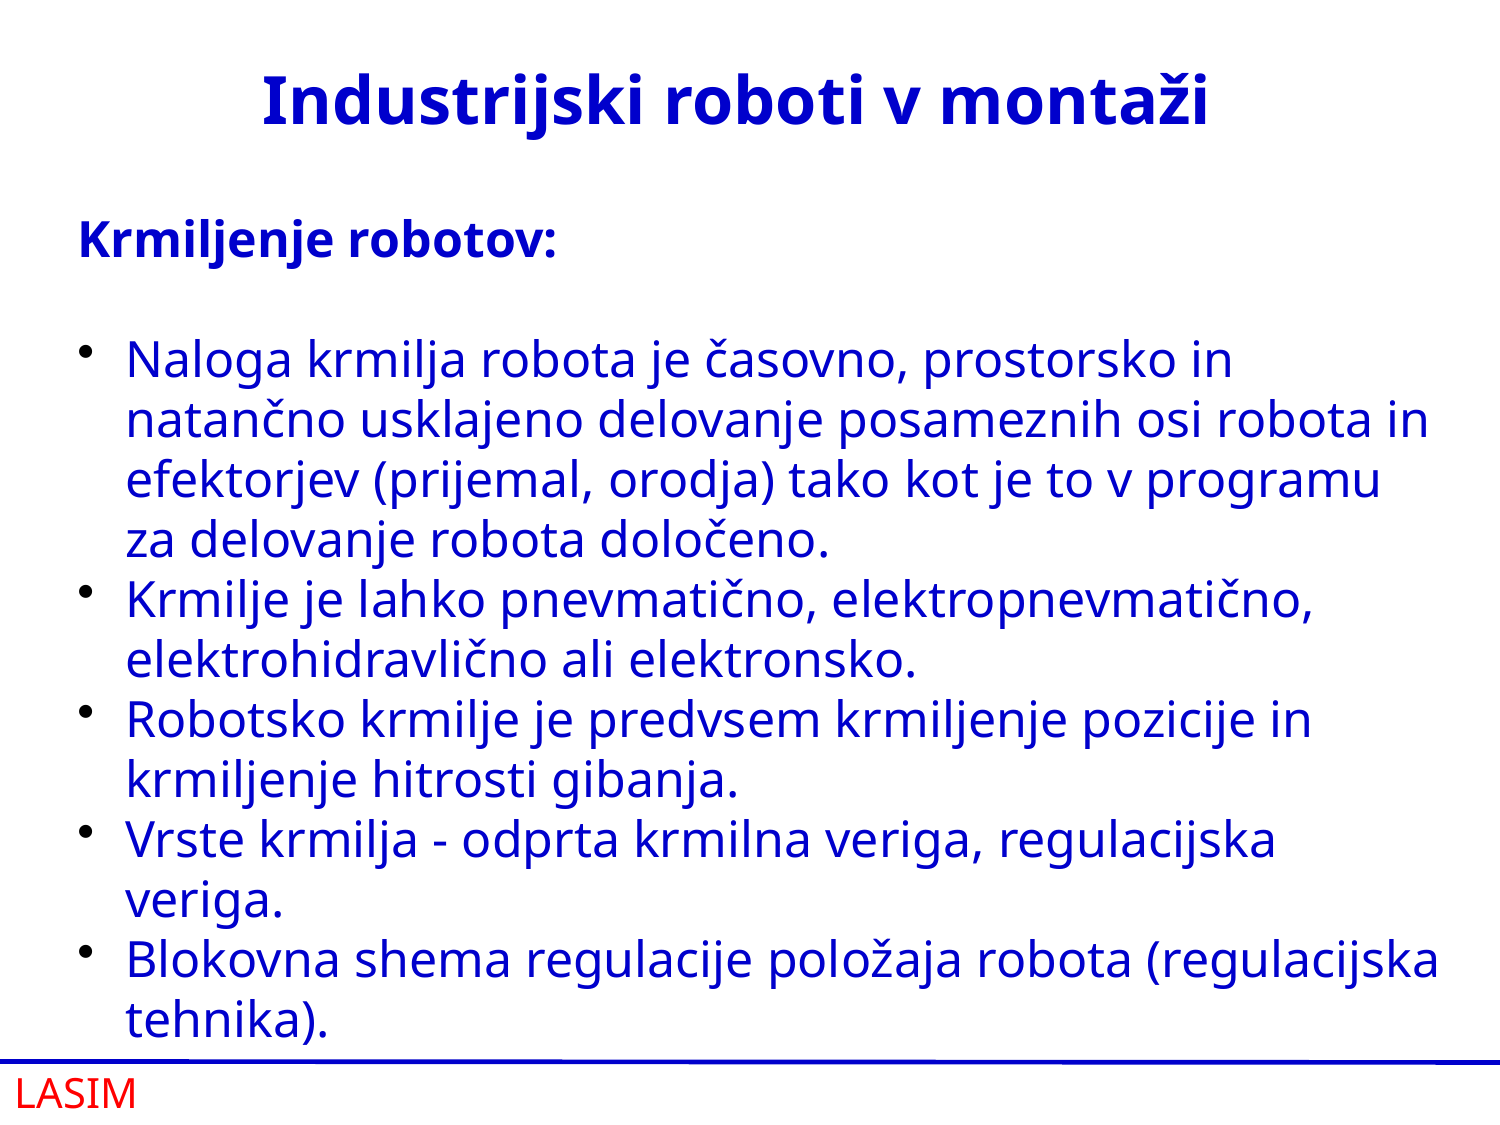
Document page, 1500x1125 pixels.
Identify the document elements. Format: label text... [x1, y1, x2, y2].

text_box Krmiljenje robotov: Naloga krmilja robota je časovno, prostorsko in natančno usklajeno delovanje posameznih osi robota in efektorjev (prijemal, orodja) tako kot je to v programu za delovanje robota določeno. Krmilje je lahko pnevmatično, elektropnevmatično, elektrohidravlično ali elektronsko. Robotsko krmilje je predvsem krmiljenje pozicije in krmiljenje hitrosti gibanja. Vrste krmilja - odprta krmilna veriga, regulacijska veriga. Blokovna shema regulacije položaja robota (regulacijska tehnika). [62, 199, 1463, 1055]
title Industrijski roboti v montaži [99, 50, 1375, 150]
